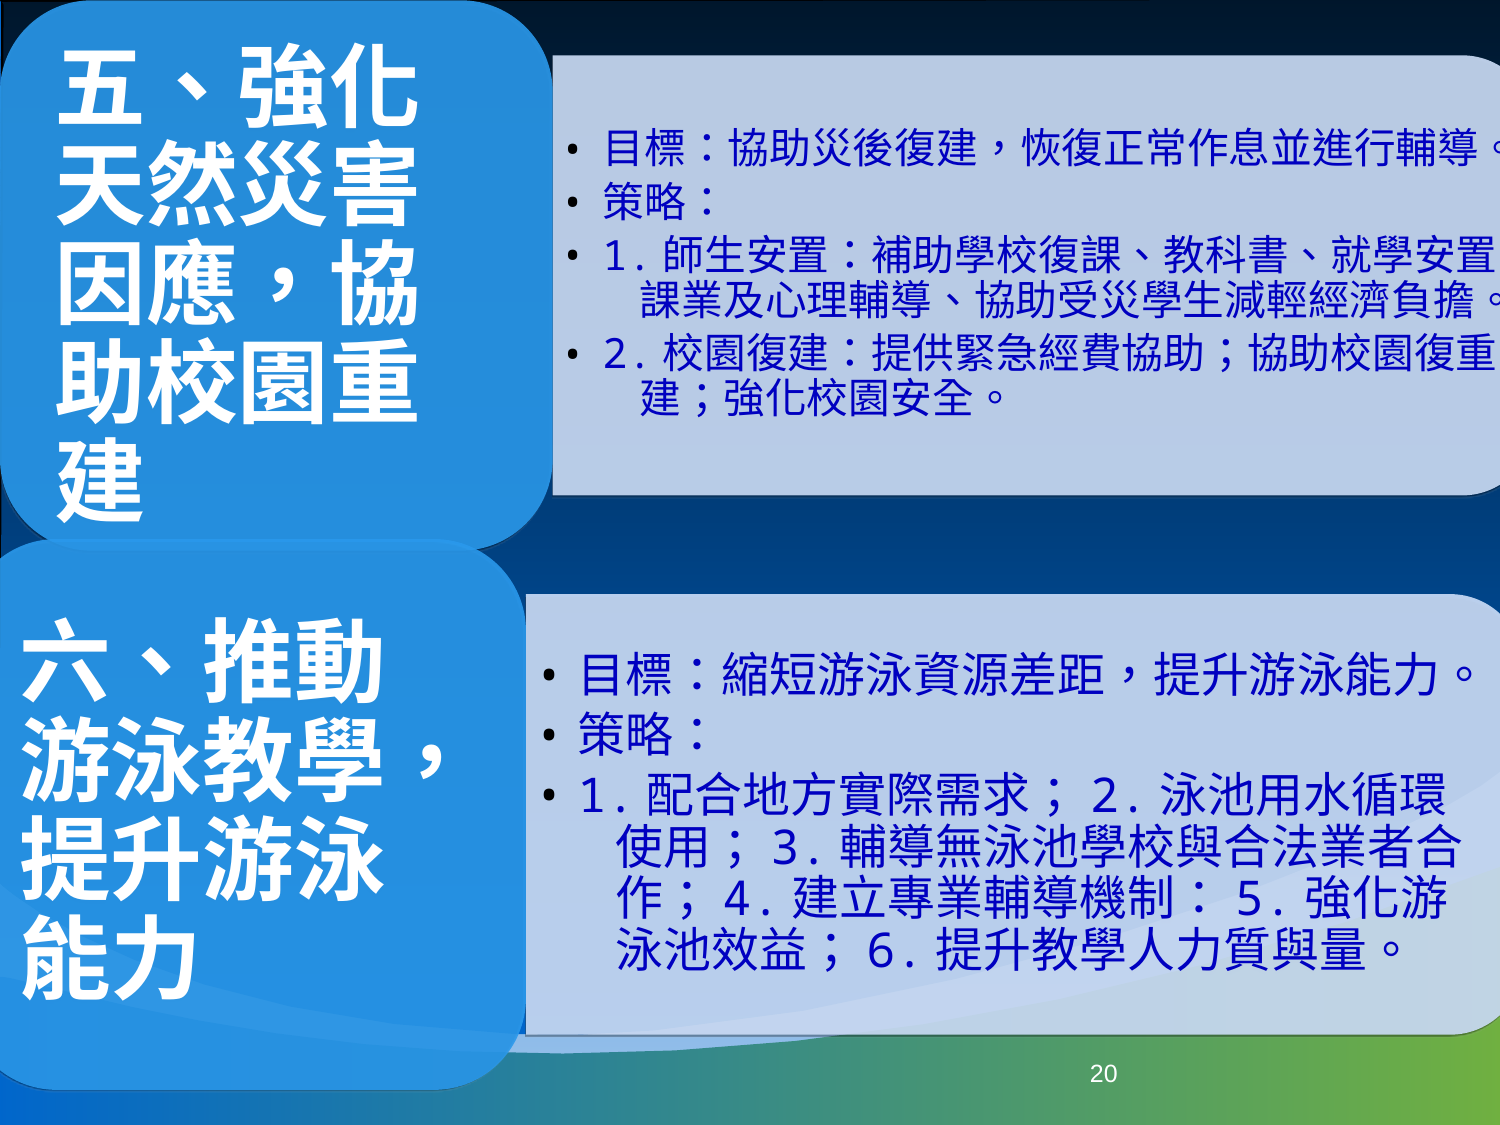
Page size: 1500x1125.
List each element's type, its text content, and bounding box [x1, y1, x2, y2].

text_box 20 [1074, 1042, 1426, 1103]
text_box 目標：縮短游泳資源差距，提升游泳能力。 策略： 1.配合地方實際需求；2.泳池用水循環使用；3.輔導無泳池學校與合法業者合作；4.建立專業輔導機制：5.強化游泳池效益；6.提升教學人力質與量。 [525, 594, 1500, 1035]
text_box 五、強化天然災害因應，協助校園重建 [0, 0, 553, 550]
text_box 目標：協助災後復建，恢復正常作息並進行輔導。 策略： 1.師生安置：補助學校復課、教科書、就學安置、課業及心理輔導、協助受災學生減輕經濟負擔。 2.校園復建：提供緊急經費協助；協助校園復重建；強化校園安全。 [552, 55, 1500, 496]
text_box 六、推動游泳教學，提升游泳能力 [0, 538, 526, 1090]
